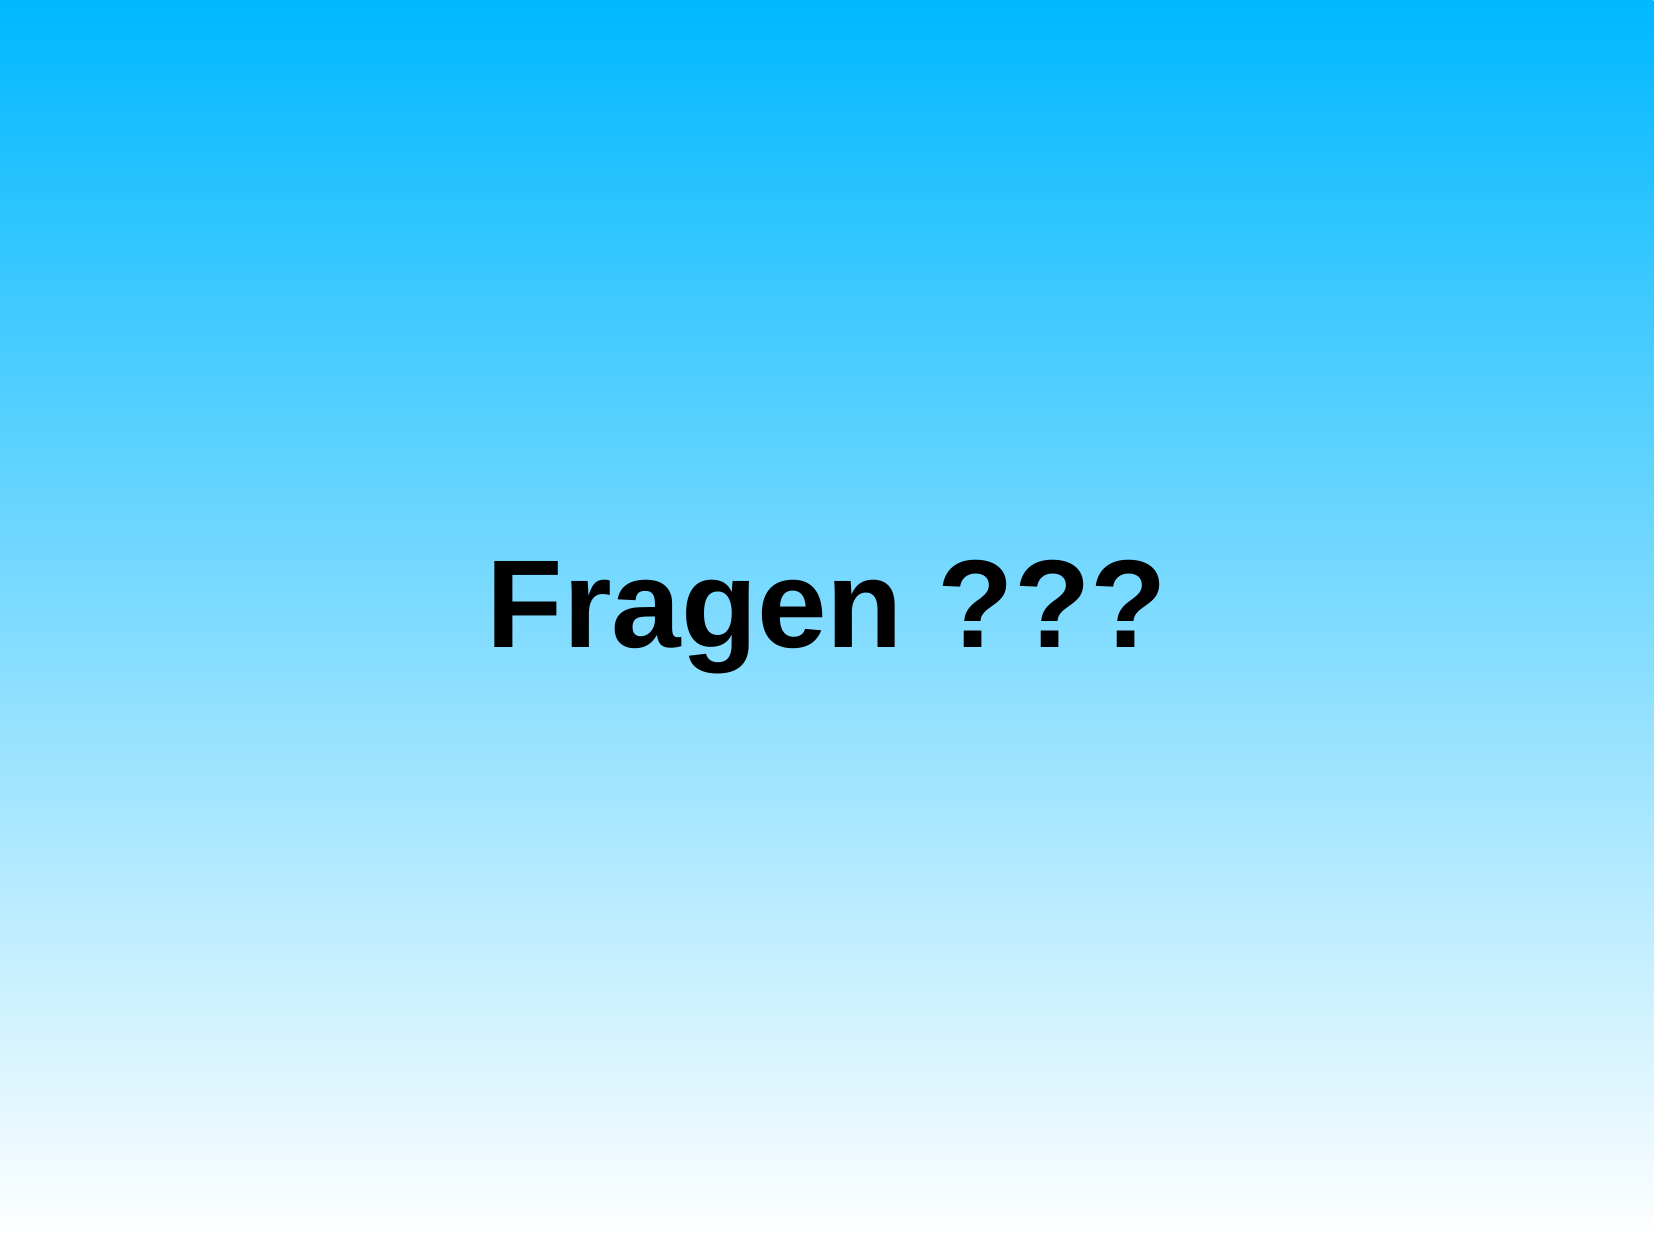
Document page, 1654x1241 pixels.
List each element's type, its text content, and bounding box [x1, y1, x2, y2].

text_box Fragen ??? [472, 542, 1182, 698]
